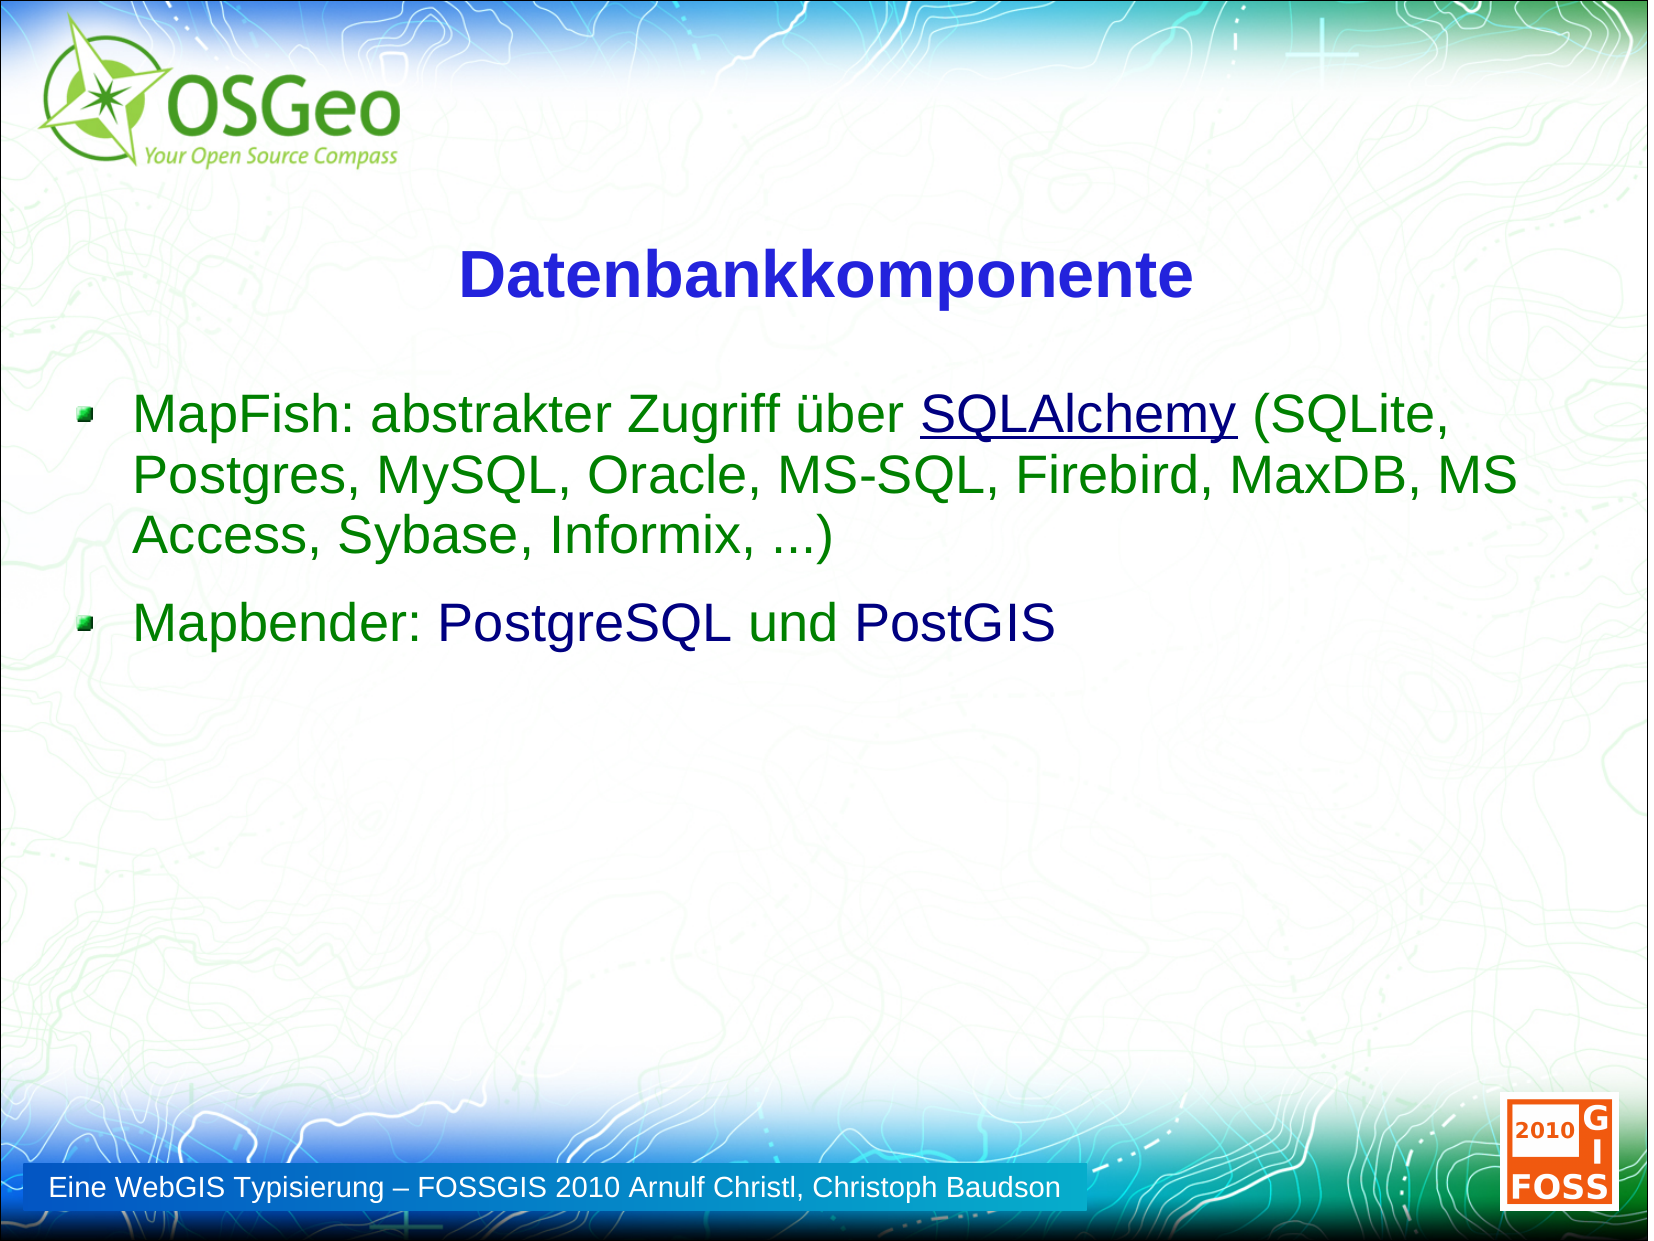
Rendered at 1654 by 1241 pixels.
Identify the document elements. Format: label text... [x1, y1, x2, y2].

title Datenbankkomponente [82, 208, 1571, 342]
list MapFish: abstrakter Zugriff über SQLAlchemy (SQLite, Postgres, MySQL, Oracle, MS-SQL, Firebird, MaxDB, MS Access, Sybase, Informix, ...) Mapbender: PostgreSQL und PostGIS [76, 383, 1565, 1188]
picture [1, 1, 1647, 1240]
